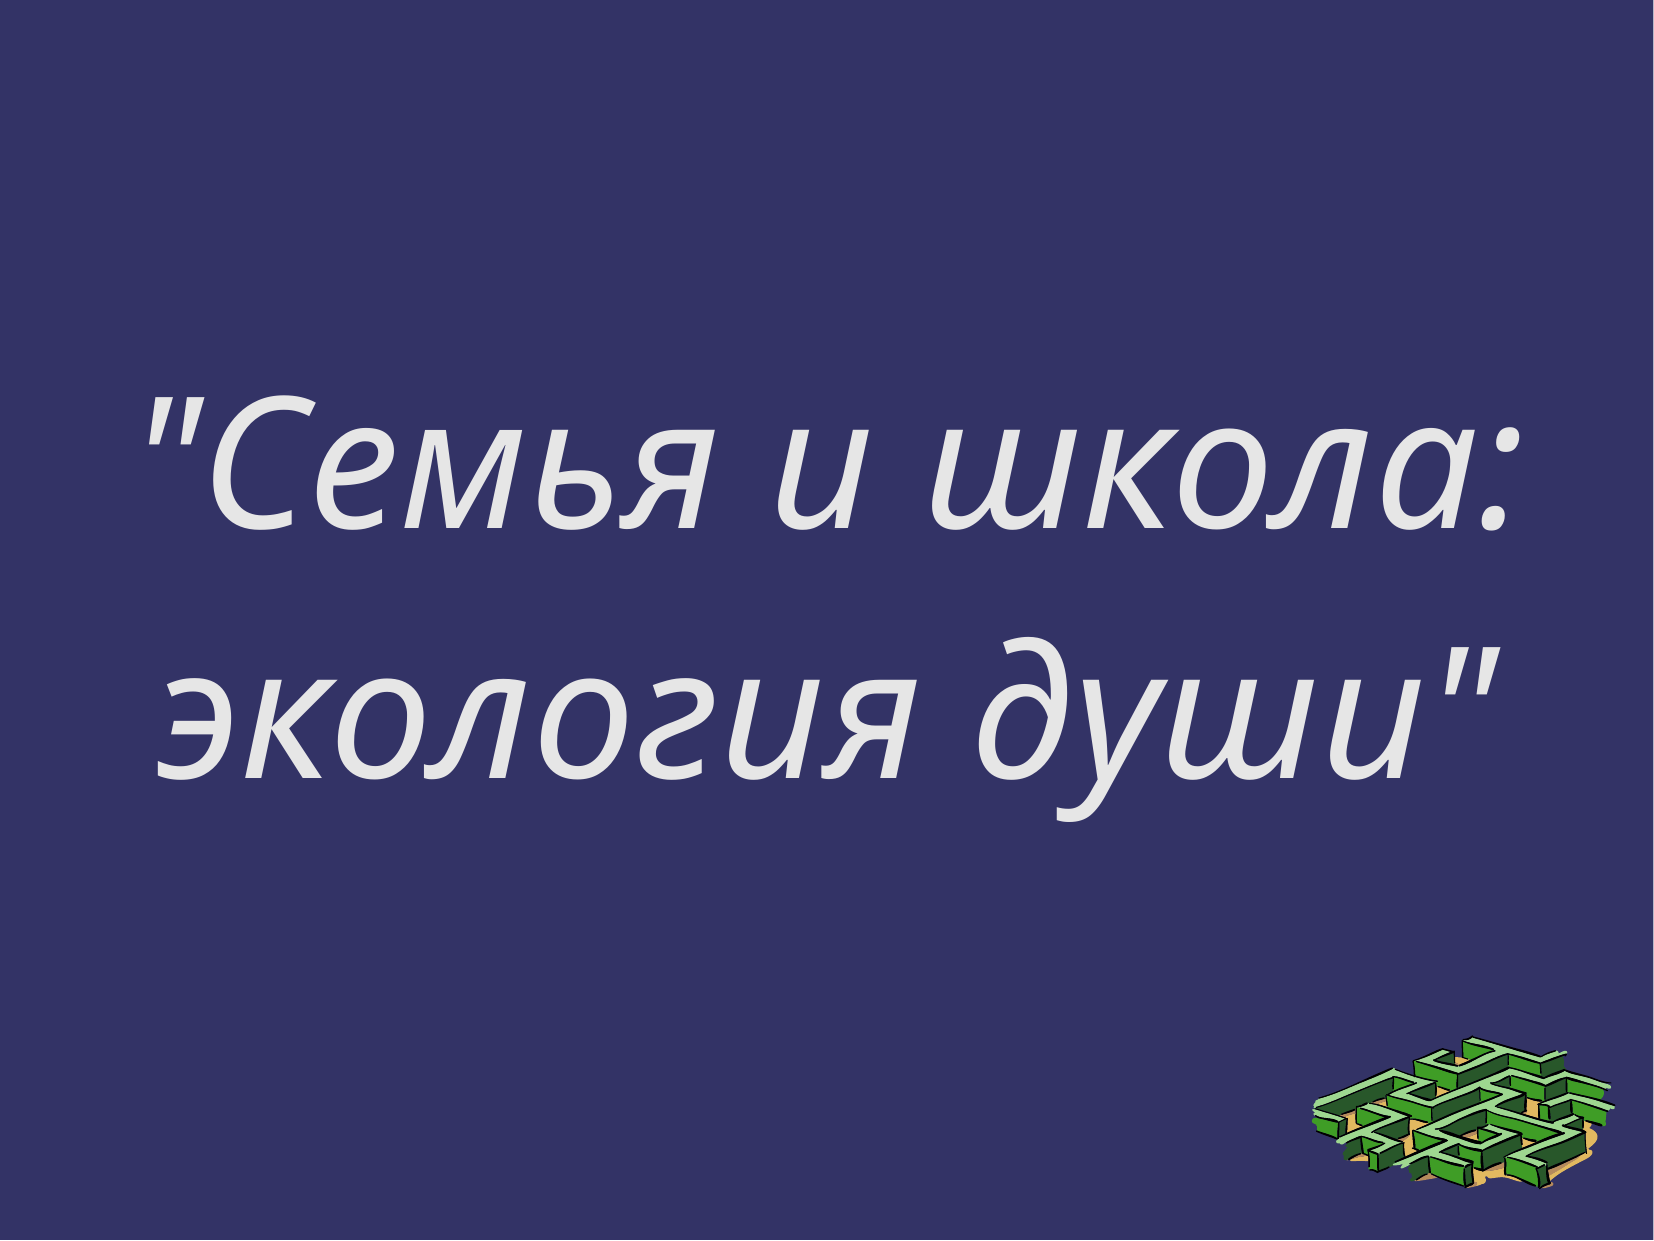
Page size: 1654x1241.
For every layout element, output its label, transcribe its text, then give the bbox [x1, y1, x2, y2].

subtitle "Семья и школа: экология души" [121, 19, 1534, 1147]
